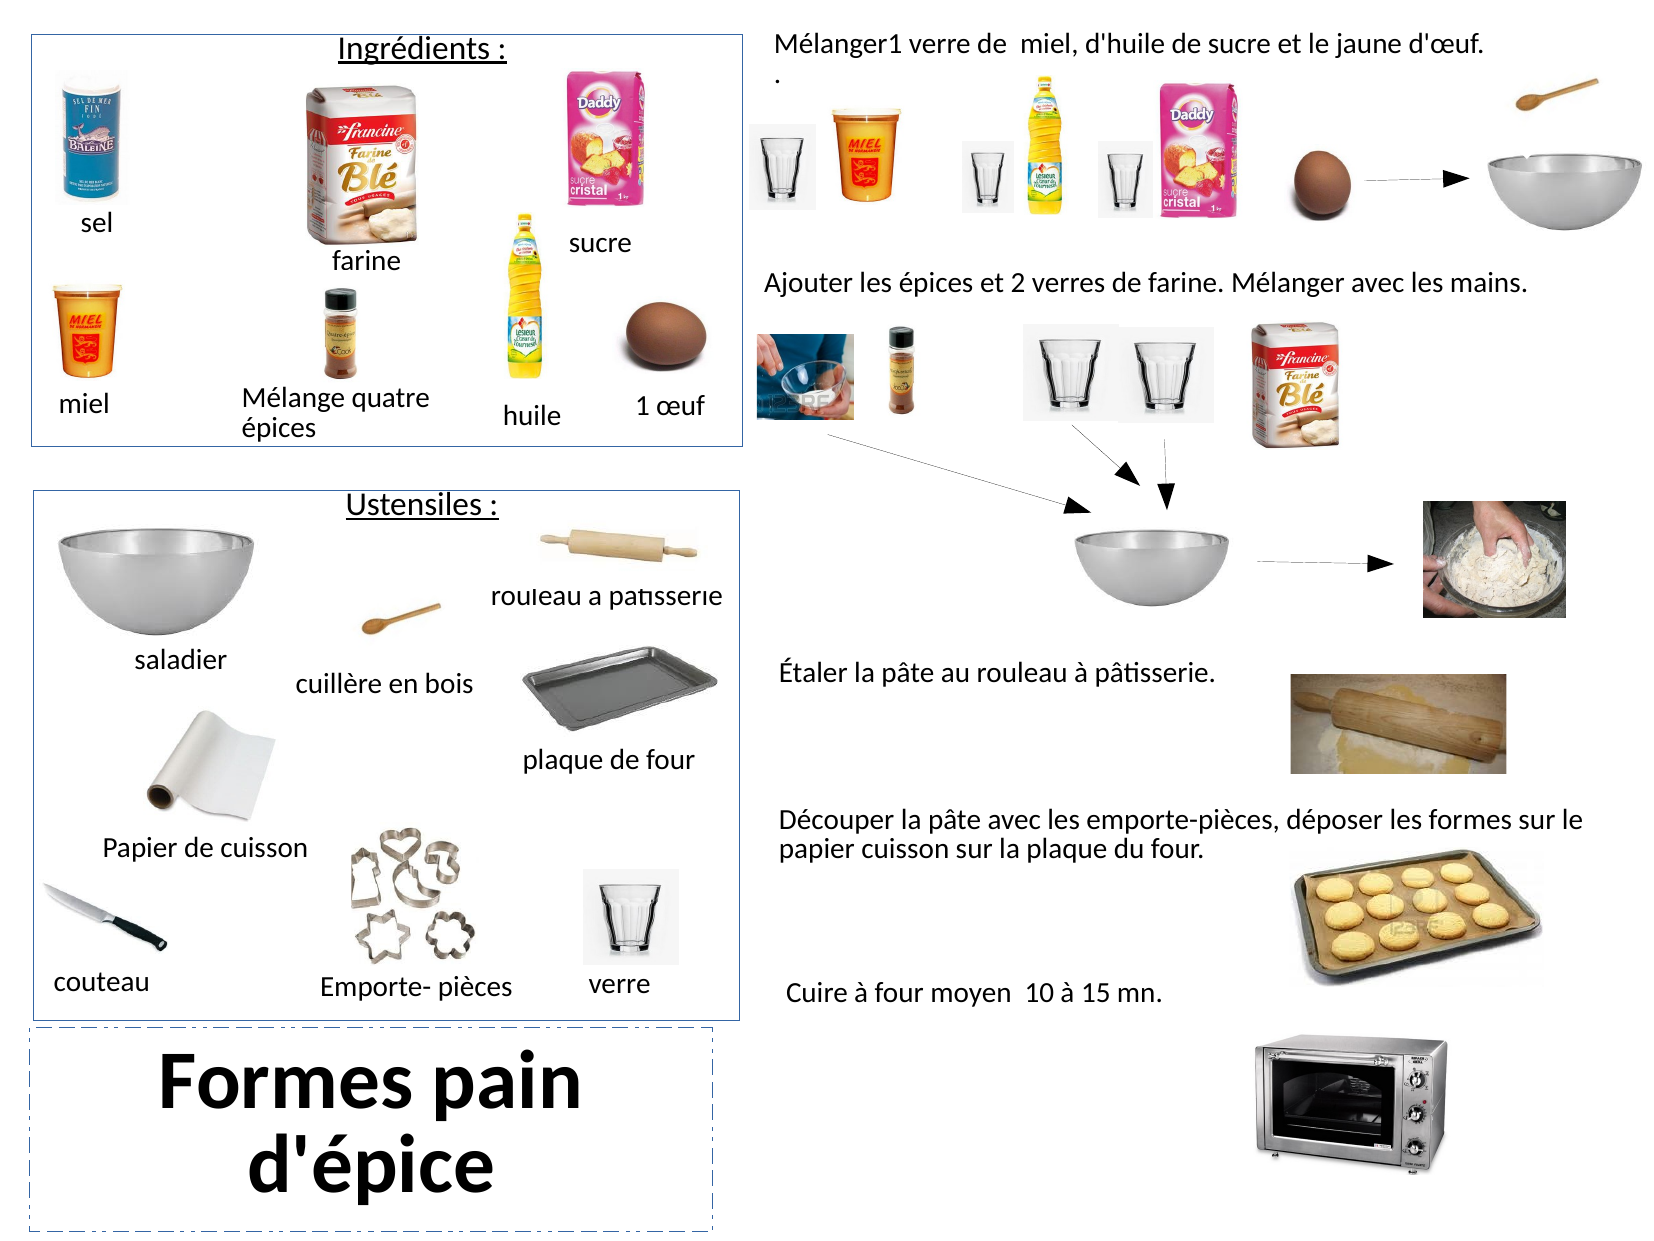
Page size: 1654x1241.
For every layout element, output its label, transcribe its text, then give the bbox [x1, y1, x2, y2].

picture [46, 280, 128, 381]
text_box Ajouter les épices et 2 verres de farine. Mélanger avec les mains. [764, 259, 1583, 311]
text_box sel [80, 207, 145, 244]
list cuillère en bois [224, 671, 479, 716]
text_box Étaler la pâte au rouleau à pâtisserie. [778, 647, 1495, 704]
list Ustensiles : [33, 490, 740, 1021]
picture [1242, 320, 1349, 450]
picture [825, 105, 906, 206]
text_box 1 œuf [564, 393, 709, 467]
picture [756, 415, 779, 420]
picture [50, 515, 269, 665]
picture [878, 309, 921, 438]
text_box farine [332, 232, 421, 294]
picture [1068, 520, 1241, 618]
text_box rouleau à pâtisserie [490, 559, 730, 638]
list Papier de cuisson [31, 834, 318, 928]
picture [529, 507, 708, 589]
picture [1481, 12, 1654, 242]
list plaque de four [451, 747, 721, 791]
list saladier [63, 647, 242, 699]
picture [1290, 674, 1507, 774]
picture [559, 68, 653, 208]
text_box sucre [568, 209, 657, 281]
picture [295, 83, 430, 247]
picture [1098, 80, 1246, 220]
list Emporte- pièces [249, 974, 555, 1010]
picture [583, 869, 679, 965]
picture [520, 632, 718, 738]
picture [612, 296, 715, 374]
picture [39, 874, 169, 960]
picture [1423, 501, 1566, 618]
text_box Mélange quatre épices [241, 379, 440, 451]
text_box huile [502, 383, 591, 452]
picture [143, 706, 279, 826]
picture [351, 822, 479, 966]
picture [55, 70, 130, 206]
text_box Cuire à four moyen 10 à 15 mn. [786, 966, 1207, 1023]
picture [490, 212, 562, 379]
picture [794, 337, 803, 342]
text_box Découper la pâte avec les emporte-pièces, déposer les formes sur le papier cuisson sur la plaque du four. [778, 800, 1639, 872]
picture [314, 270, 369, 379]
picture [1250, 1030, 1452, 1175]
text_box couteau [53, 957, 167, 1011]
picture [1289, 847, 1544, 987]
picture [962, 75, 1082, 215]
picture [1023, 324, 1214, 423]
picture [331, 540, 472, 682]
text_box miel [58, 385, 130, 428]
text_box Mélanger1 verre de miel, d'huile de sucre et le jaune d'œuf. . [773, 25, 1575, 97]
picture [1284, 144, 1357, 223]
list Ingrédients : [31, 34, 743, 447]
picture [749, 124, 816, 210]
picture [756, 334, 854, 420]
list verre [517, 971, 767, 1008]
title Formes pain d'épice [29, 1027, 713, 1232]
